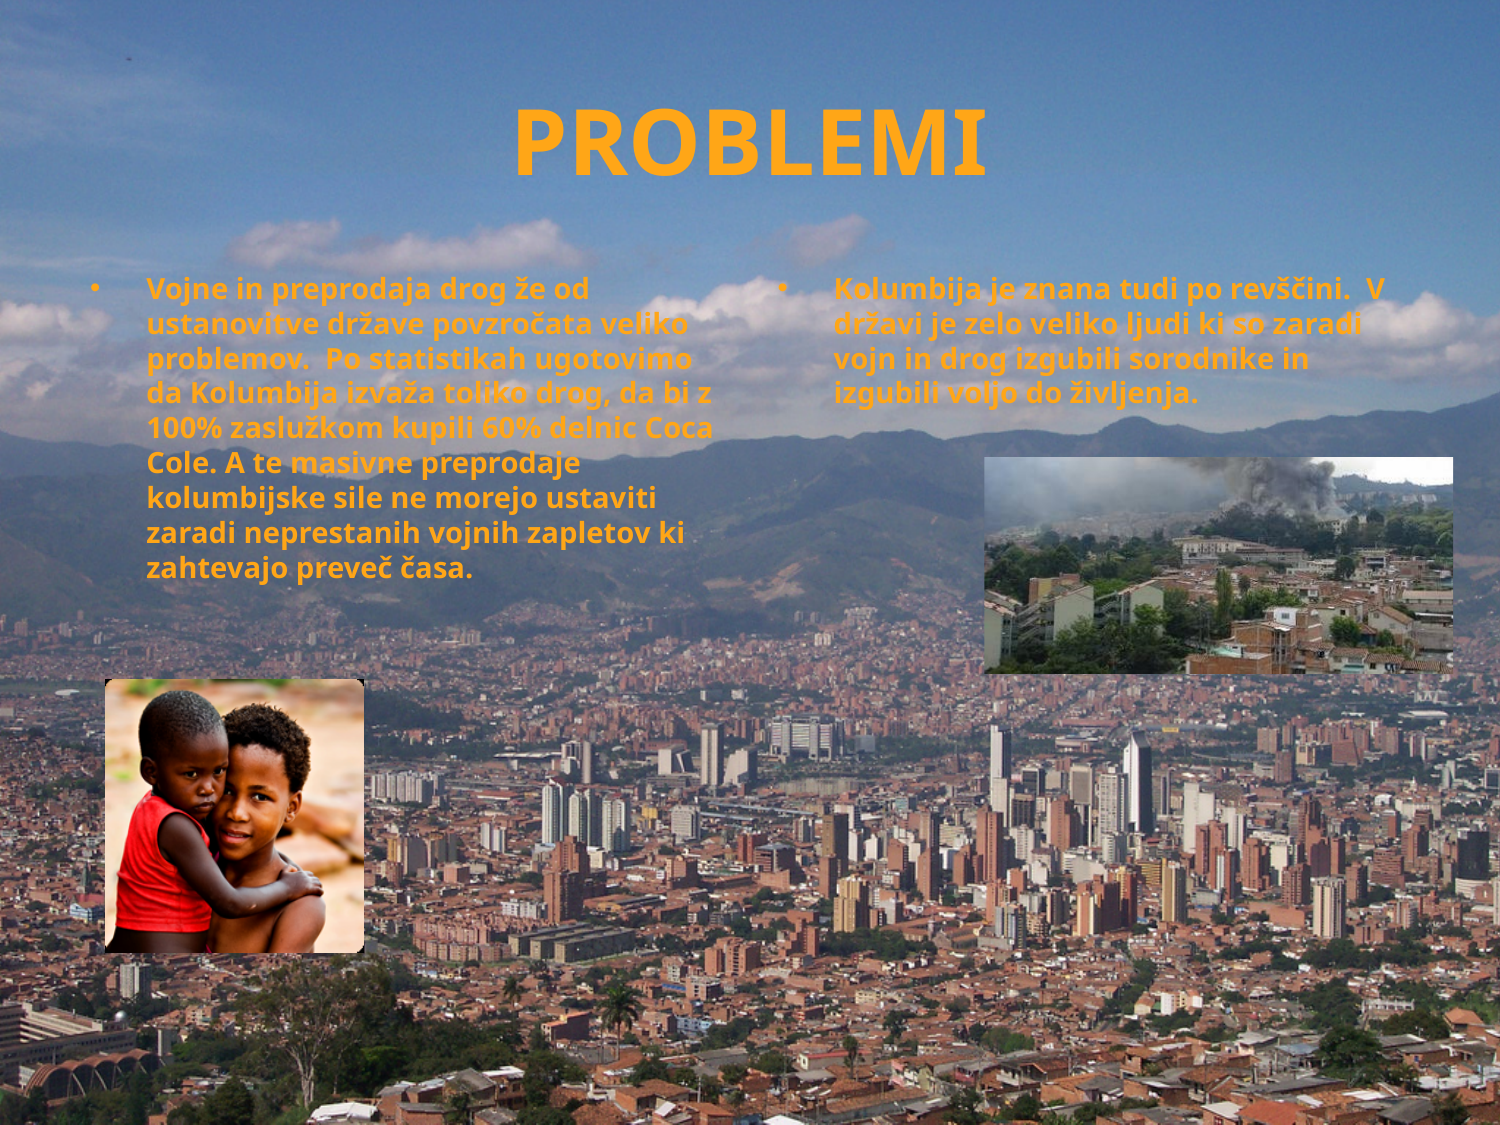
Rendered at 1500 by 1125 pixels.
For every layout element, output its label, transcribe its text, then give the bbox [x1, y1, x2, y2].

list Vojne in preprodaja drog že od ustanovitve države povzročata veliko problemov. Po statistikah ugotovimo da Kolumbija izvaža toliko drog, da bi z 100% zaslužkom kupili 60% delnic Coca Cole. A te masivne preprodaje kolumbijske sile ne morejo ustaviti zaradi neprestanih vojnih zapletov ki zahtevajo preveč časa. [75, 262, 738, 1005]
picture [0, 0, 1500, 1125]
list Kolumbija je znana tudi po revščini. V državi je zelo veliko ljudi ki so zaradi vojn in drog izgubili sorodnike in izgubili voljo do življenja. [762, 262, 1425, 1005]
title PROBLEMI [75, 45, 1425, 233]
